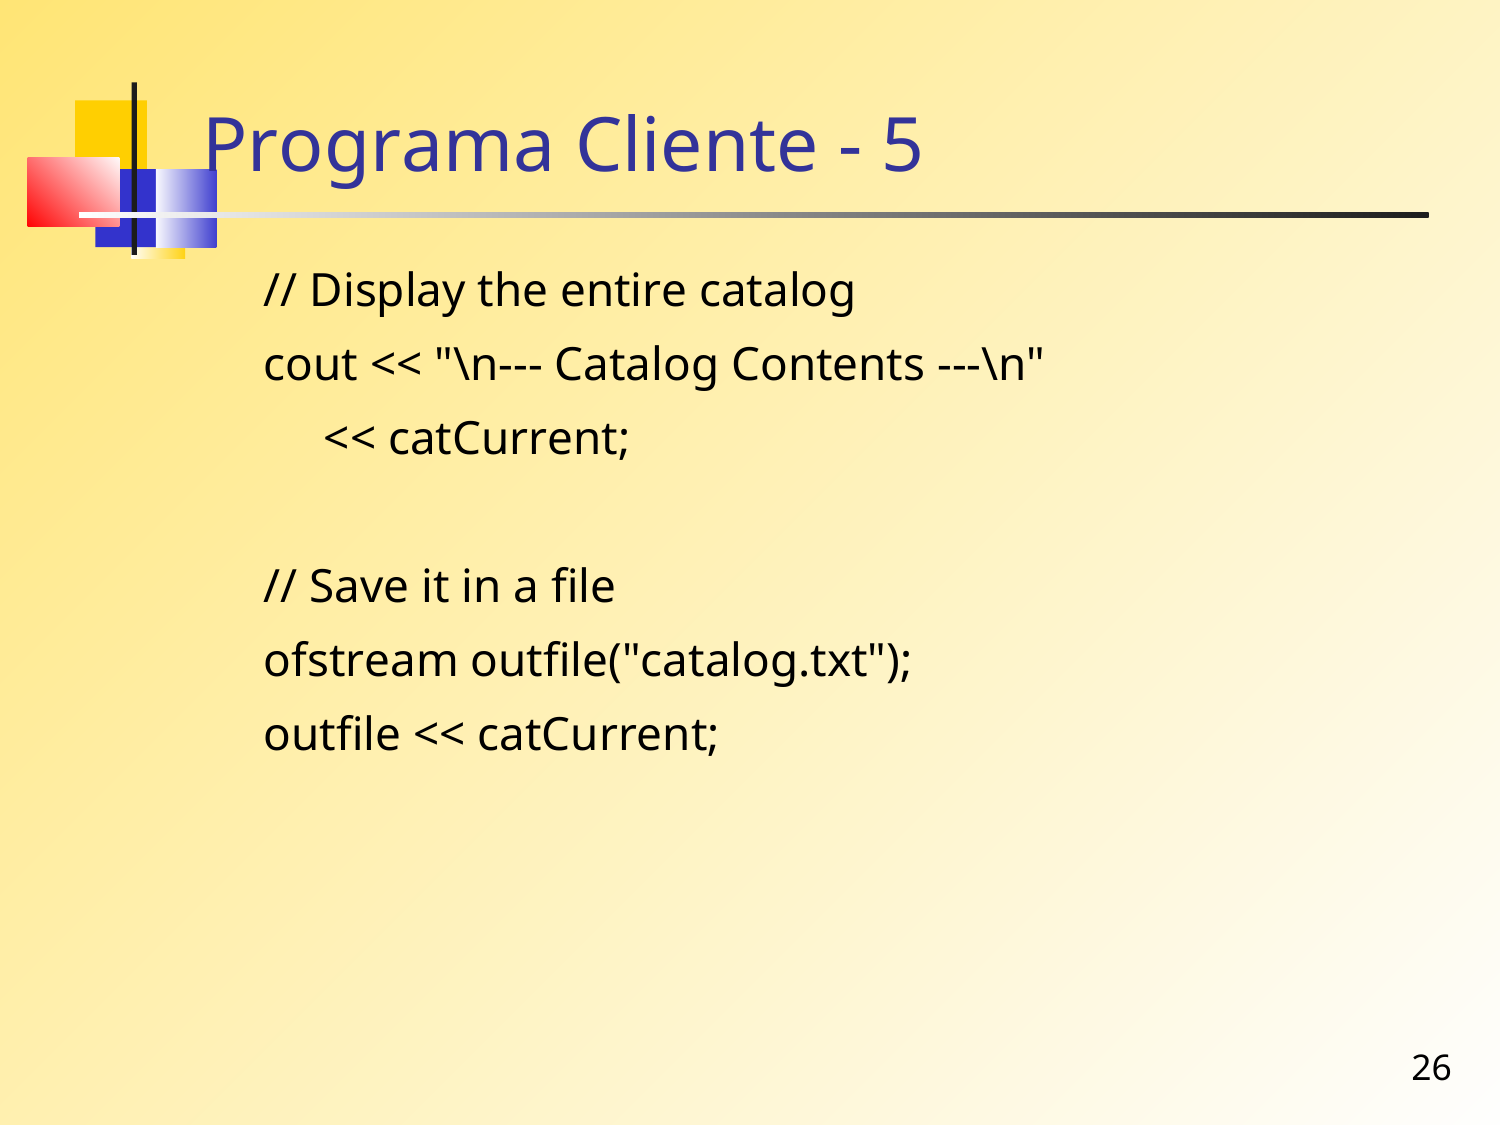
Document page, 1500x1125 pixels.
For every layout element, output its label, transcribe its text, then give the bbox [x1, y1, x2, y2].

title Programa Cliente - 5 [187, 37, 1466, 201]
list // Display the entire catalog cout << "\n--- Catalog Contents ---\n" << catCurrent; // Save it in a file ofstream outfile("catalog.txt"); outfile << catCurrent; [224, 249, 1463, 1013]
